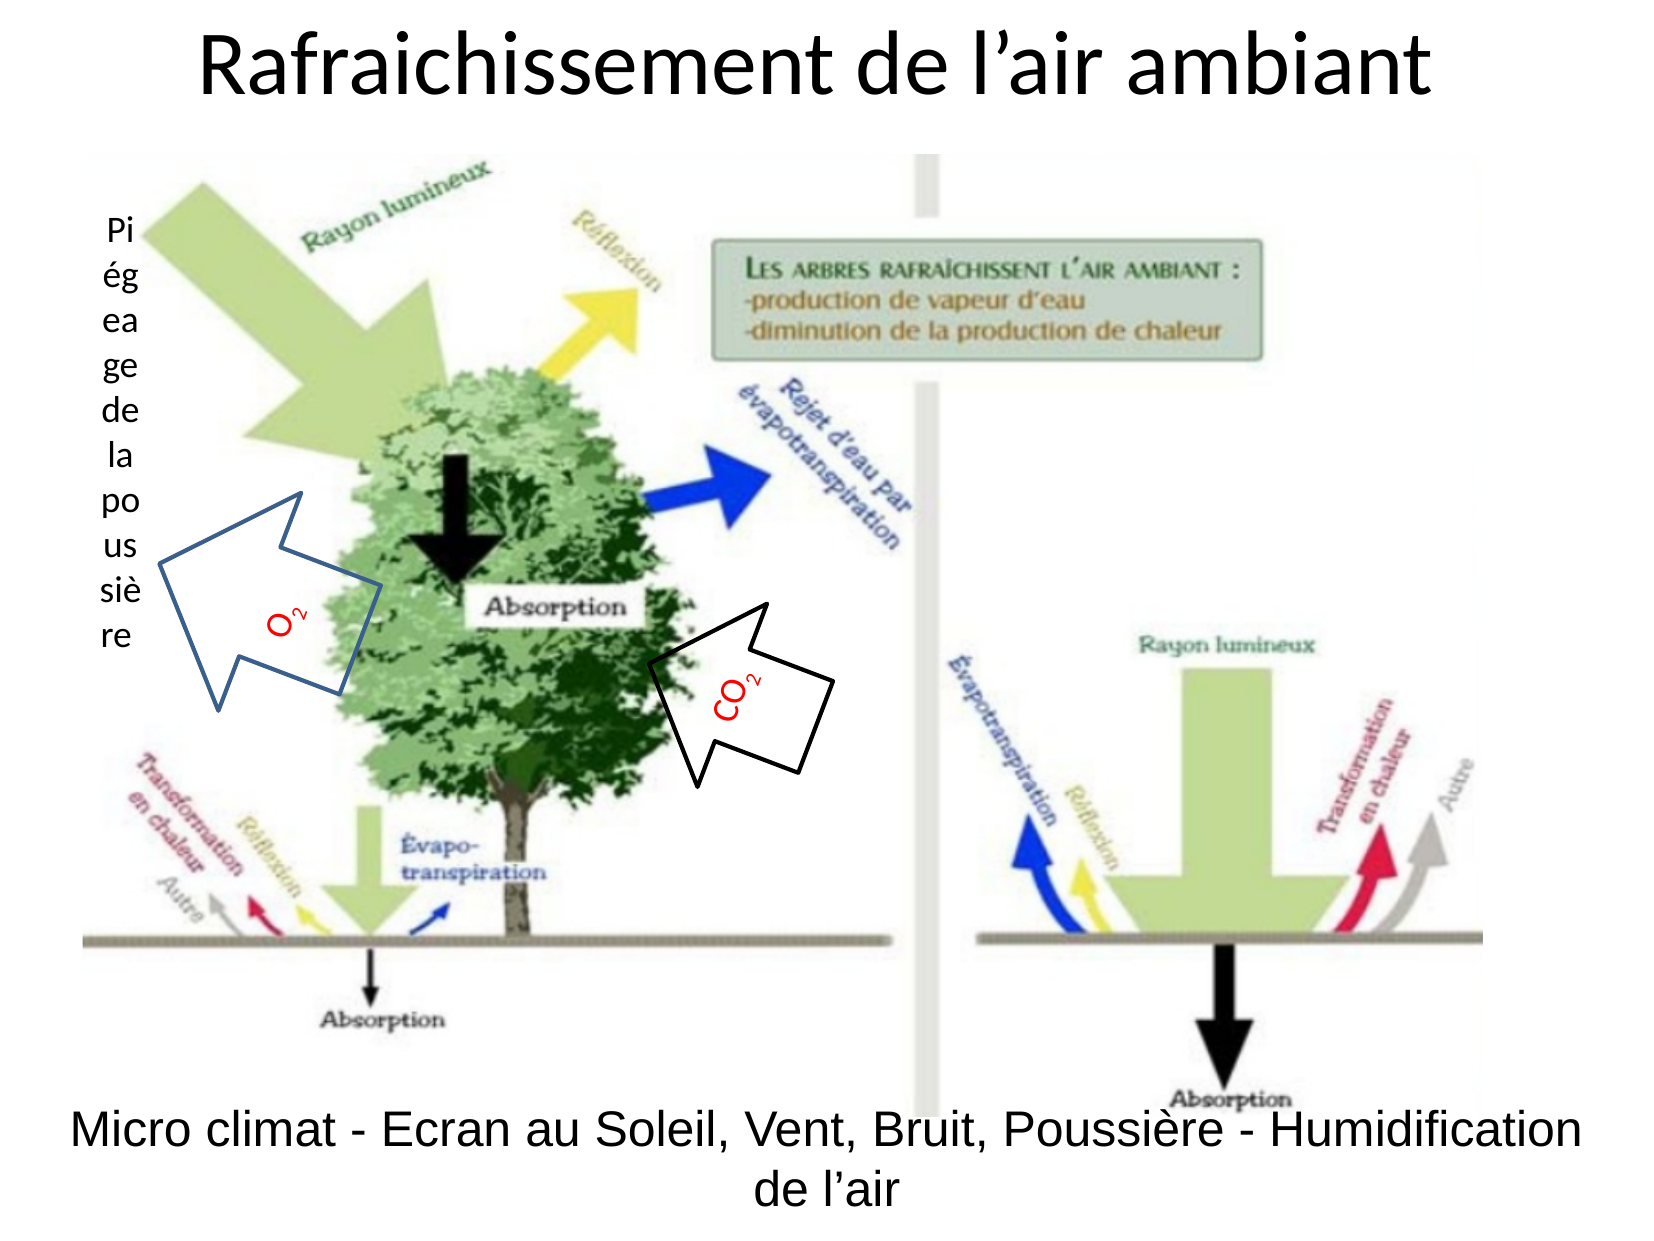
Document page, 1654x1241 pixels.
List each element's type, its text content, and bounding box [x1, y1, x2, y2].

text_box Rafraichissement de l’air ambiant [82, 5, 1571, 110]
text_box Micro climat - Ecran au Soleil, Vent, Bruit, Poussière - Humidification de l’air [35, 1104, 1619, 1208]
picture [82, 154, 1483, 1104]
text_box CO22 [648, 603, 834, 787]
text_box Piégeage de la poussière [82, 198, 159, 825]
text_box O22 [159, 492, 381, 711]
